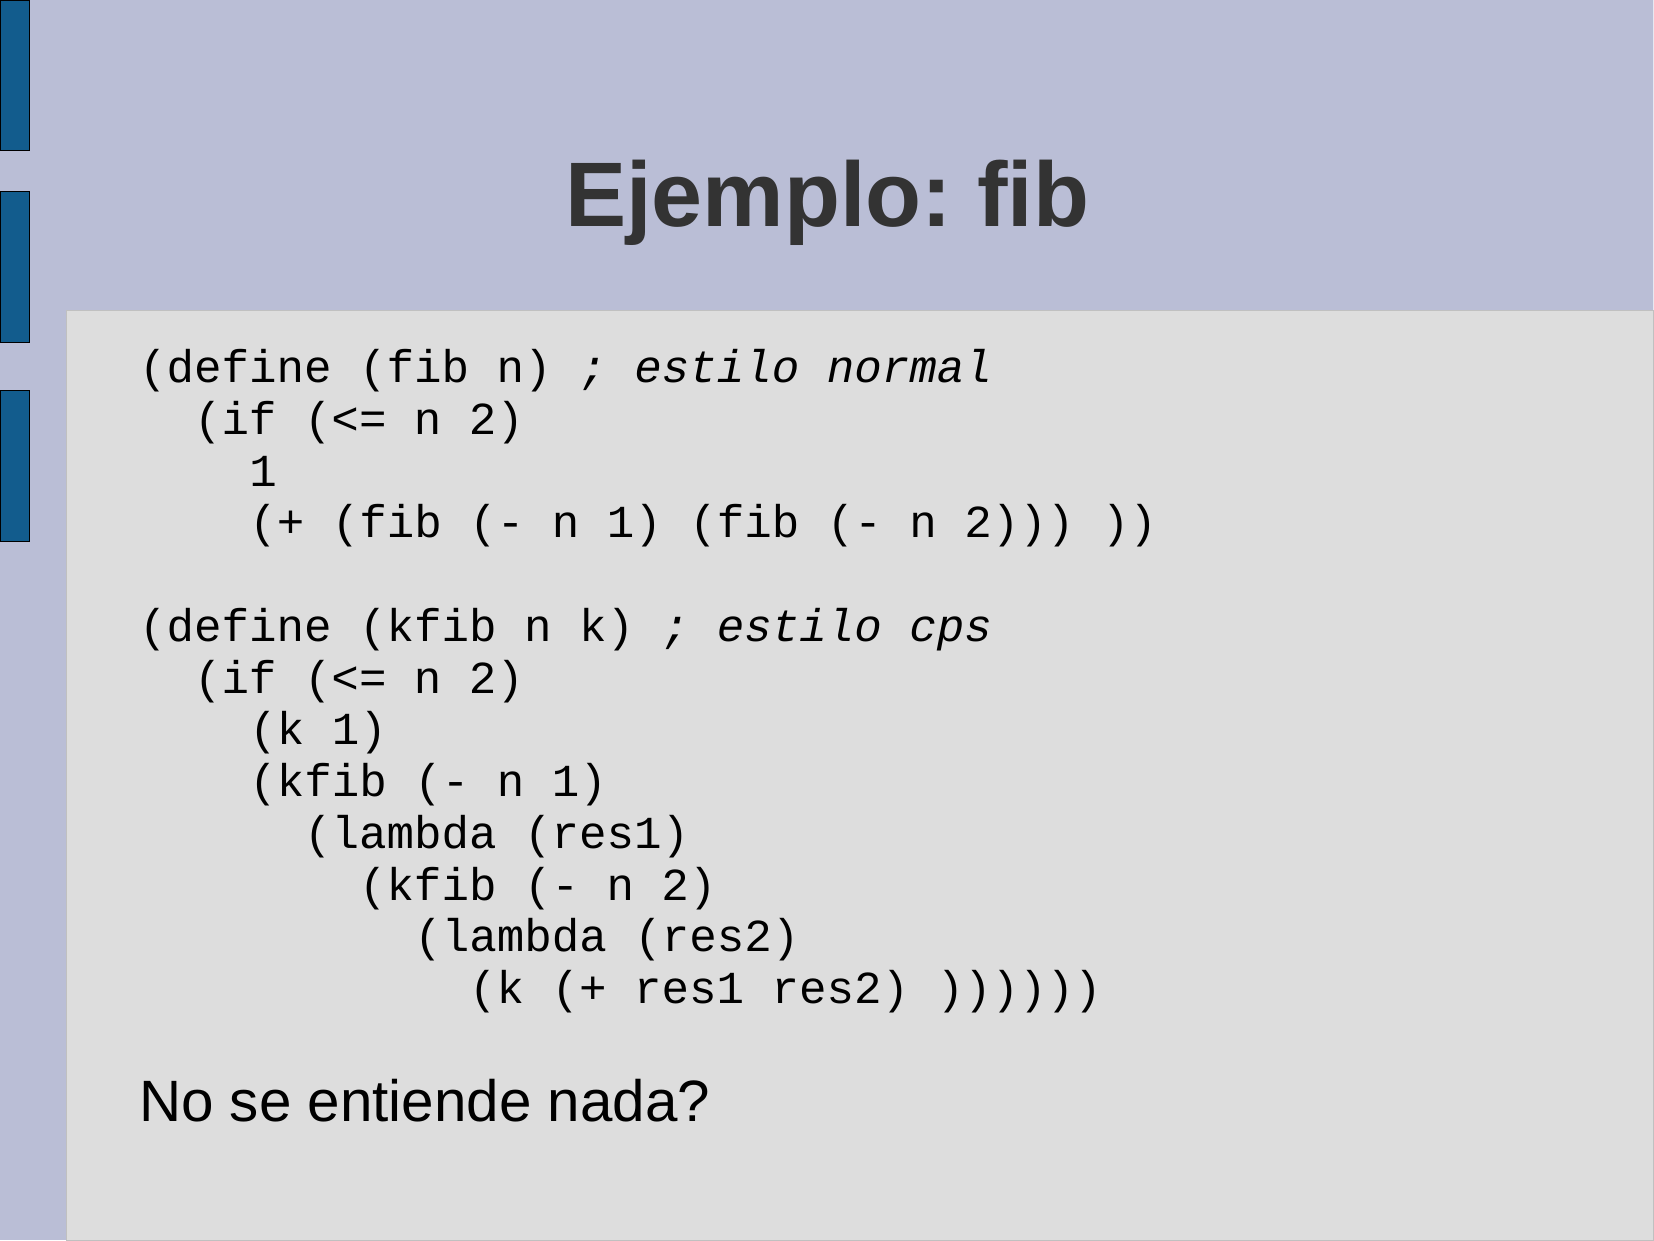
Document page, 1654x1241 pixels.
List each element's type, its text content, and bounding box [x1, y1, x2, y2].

title Ejemplo: fib [121, 98, 1534, 291]
list (define (fib n) ; estilo normal (if (<= n 2) 1 (+ (fib (- n 1) (fib (- n 2))) )) (define (kfib n k) ; estilo cps (if (<= n 2) (k 1) (kfib (- n 1) (lambda (res1) (kfib (- n 2) (lambda (res2) (k (+ res1 res2) )))))) No se entiende nada? [121, 344, 1534, 1112]
